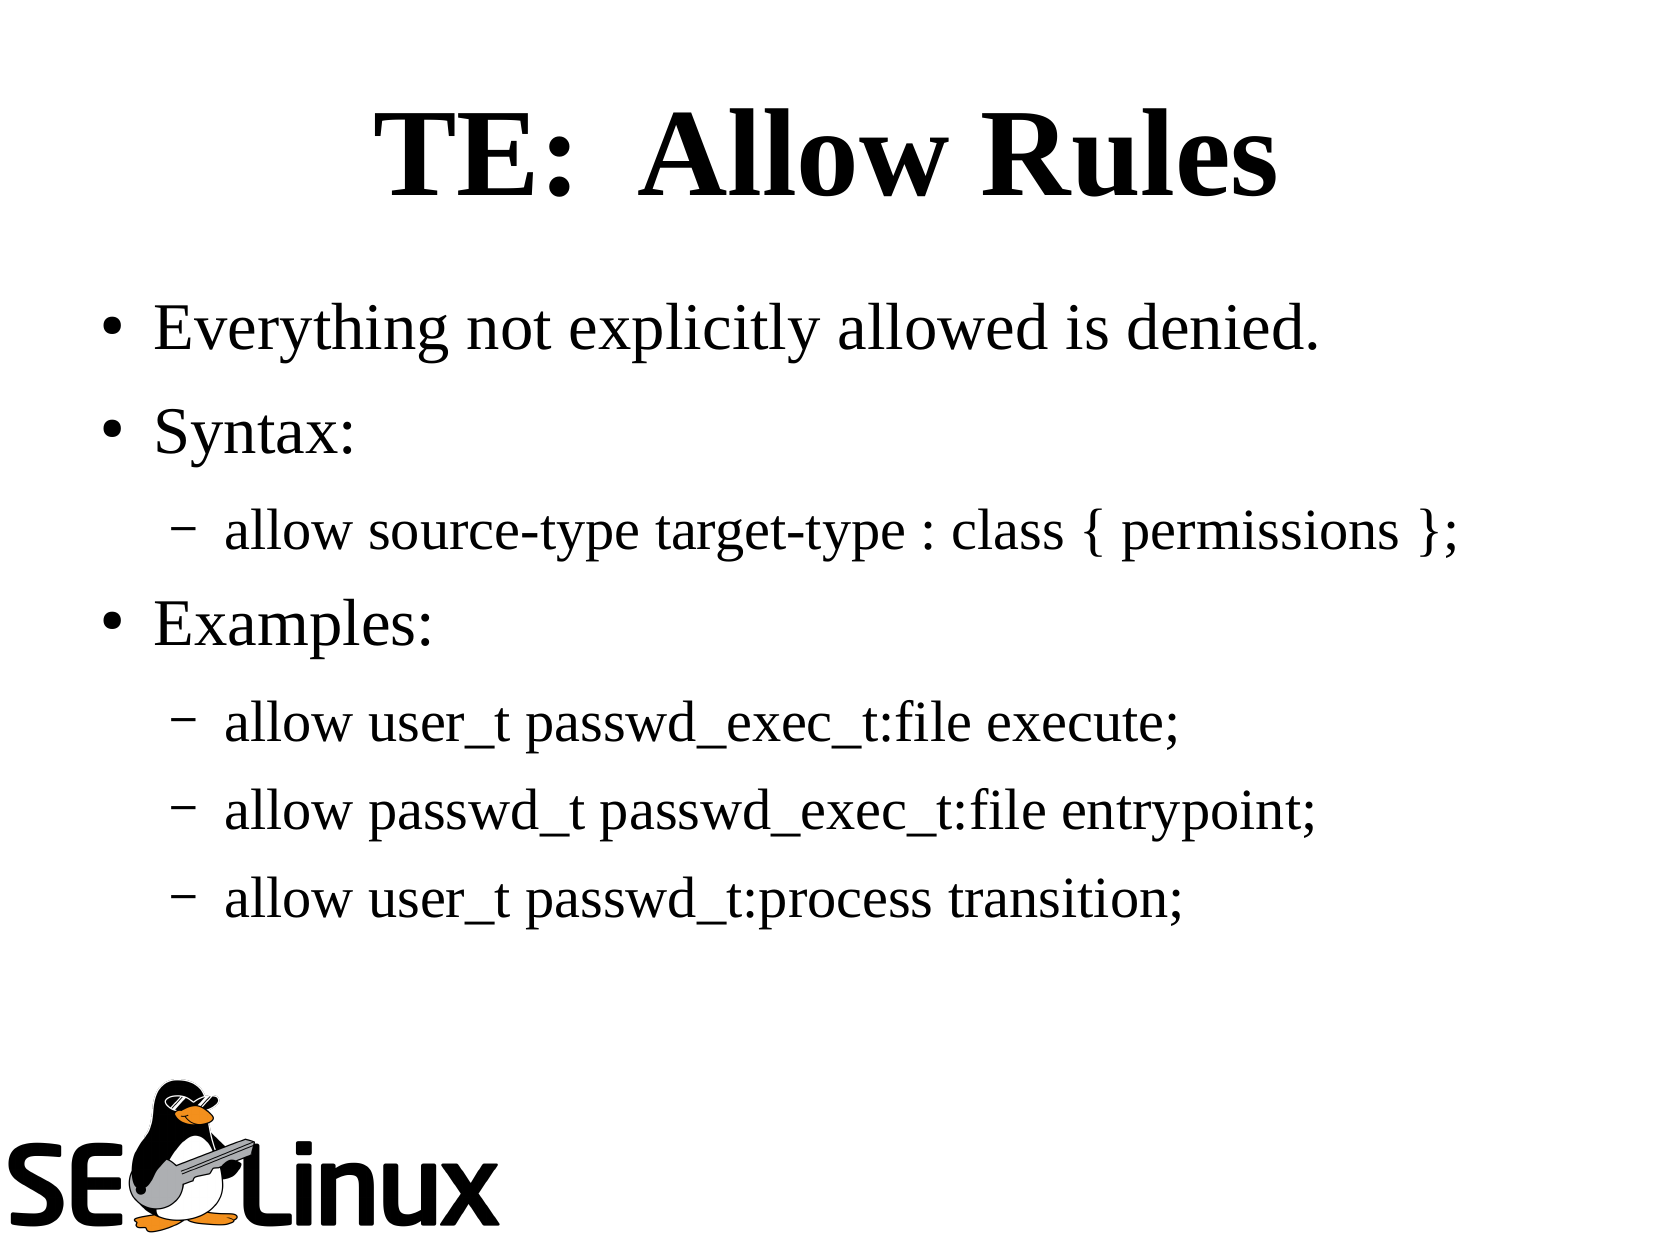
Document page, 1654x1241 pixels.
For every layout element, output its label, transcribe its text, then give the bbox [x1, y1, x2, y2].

list Everything not explicitly allowed is denied. Syntax: allow source-type target-type : class { permissions }; Examples: allow user_t passwd_exec_t:file execute; allow passwd_t passwd_exec_t:file entrypoint; allow user_t passwd_t:process transition; [82, 290, 1571, 1010]
title TE: Allow Rules [82, 49, 1571, 257]
picture [0, 919, 526, 1241]
